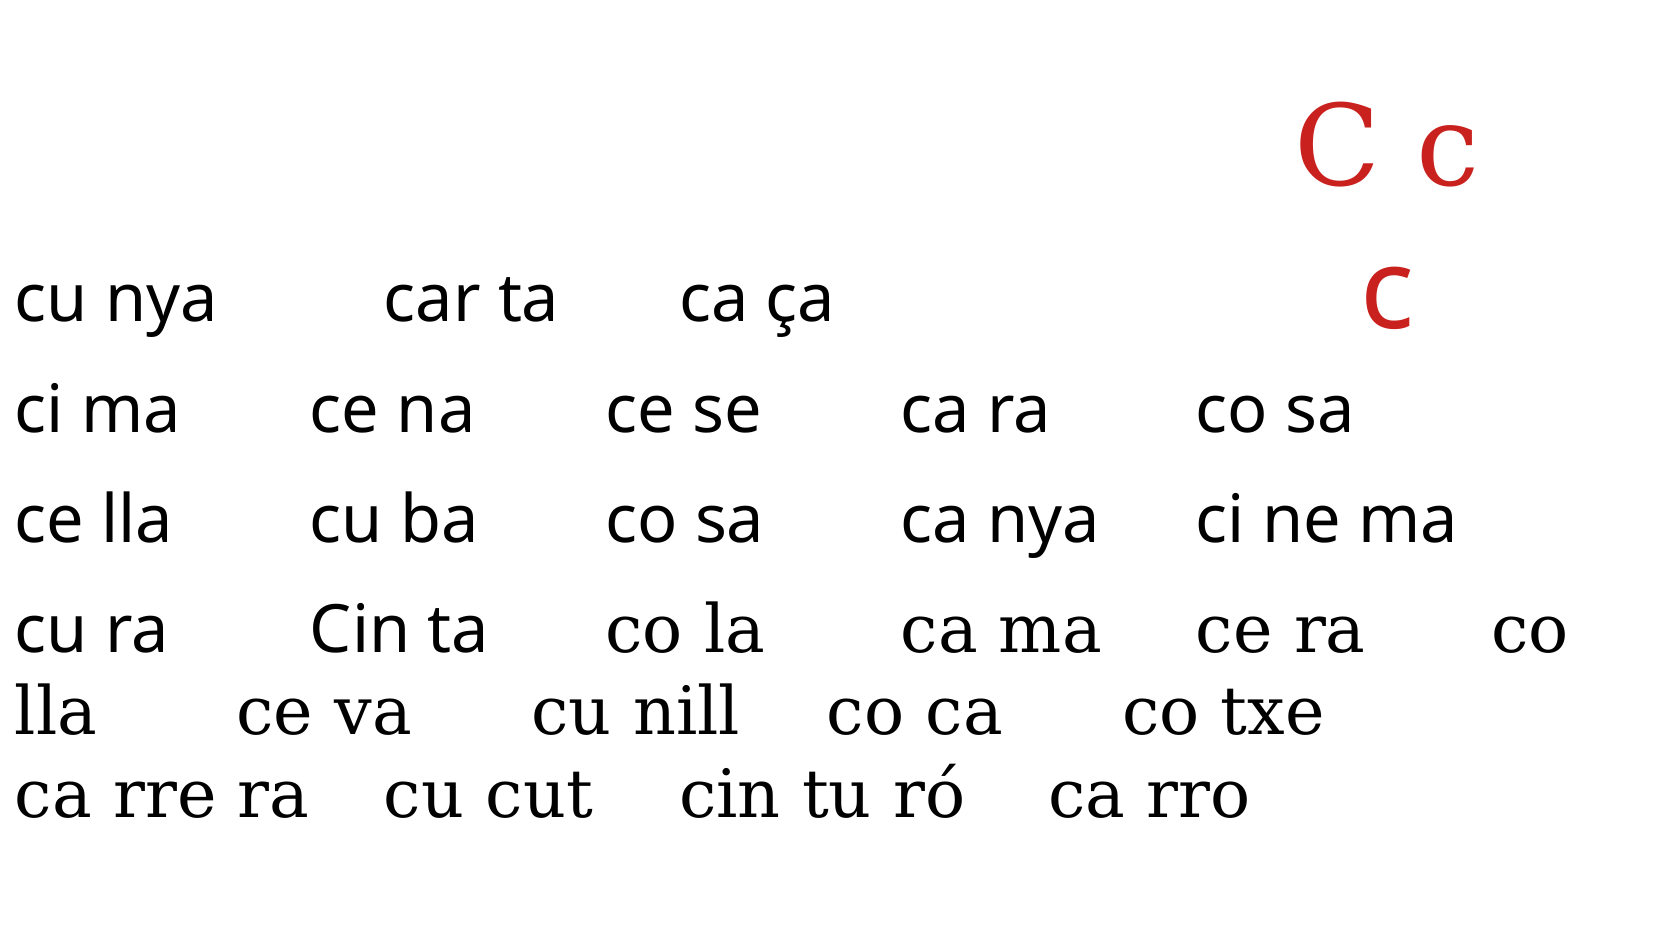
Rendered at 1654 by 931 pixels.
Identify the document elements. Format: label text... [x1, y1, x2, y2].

text_box cu nya car ta ca ça ci ma ce na ce se ca ra co sa ce lla cu ba co sa ca nya ci ne ma cu ra Cin ta co la ca ma ce ra co lla ce va cu nill co ca co txe ca rre ra cu cut cin tu ró ca rro [0, 138, 1654, 930]
text_box C c c [1150, 88, 1625, 368]
